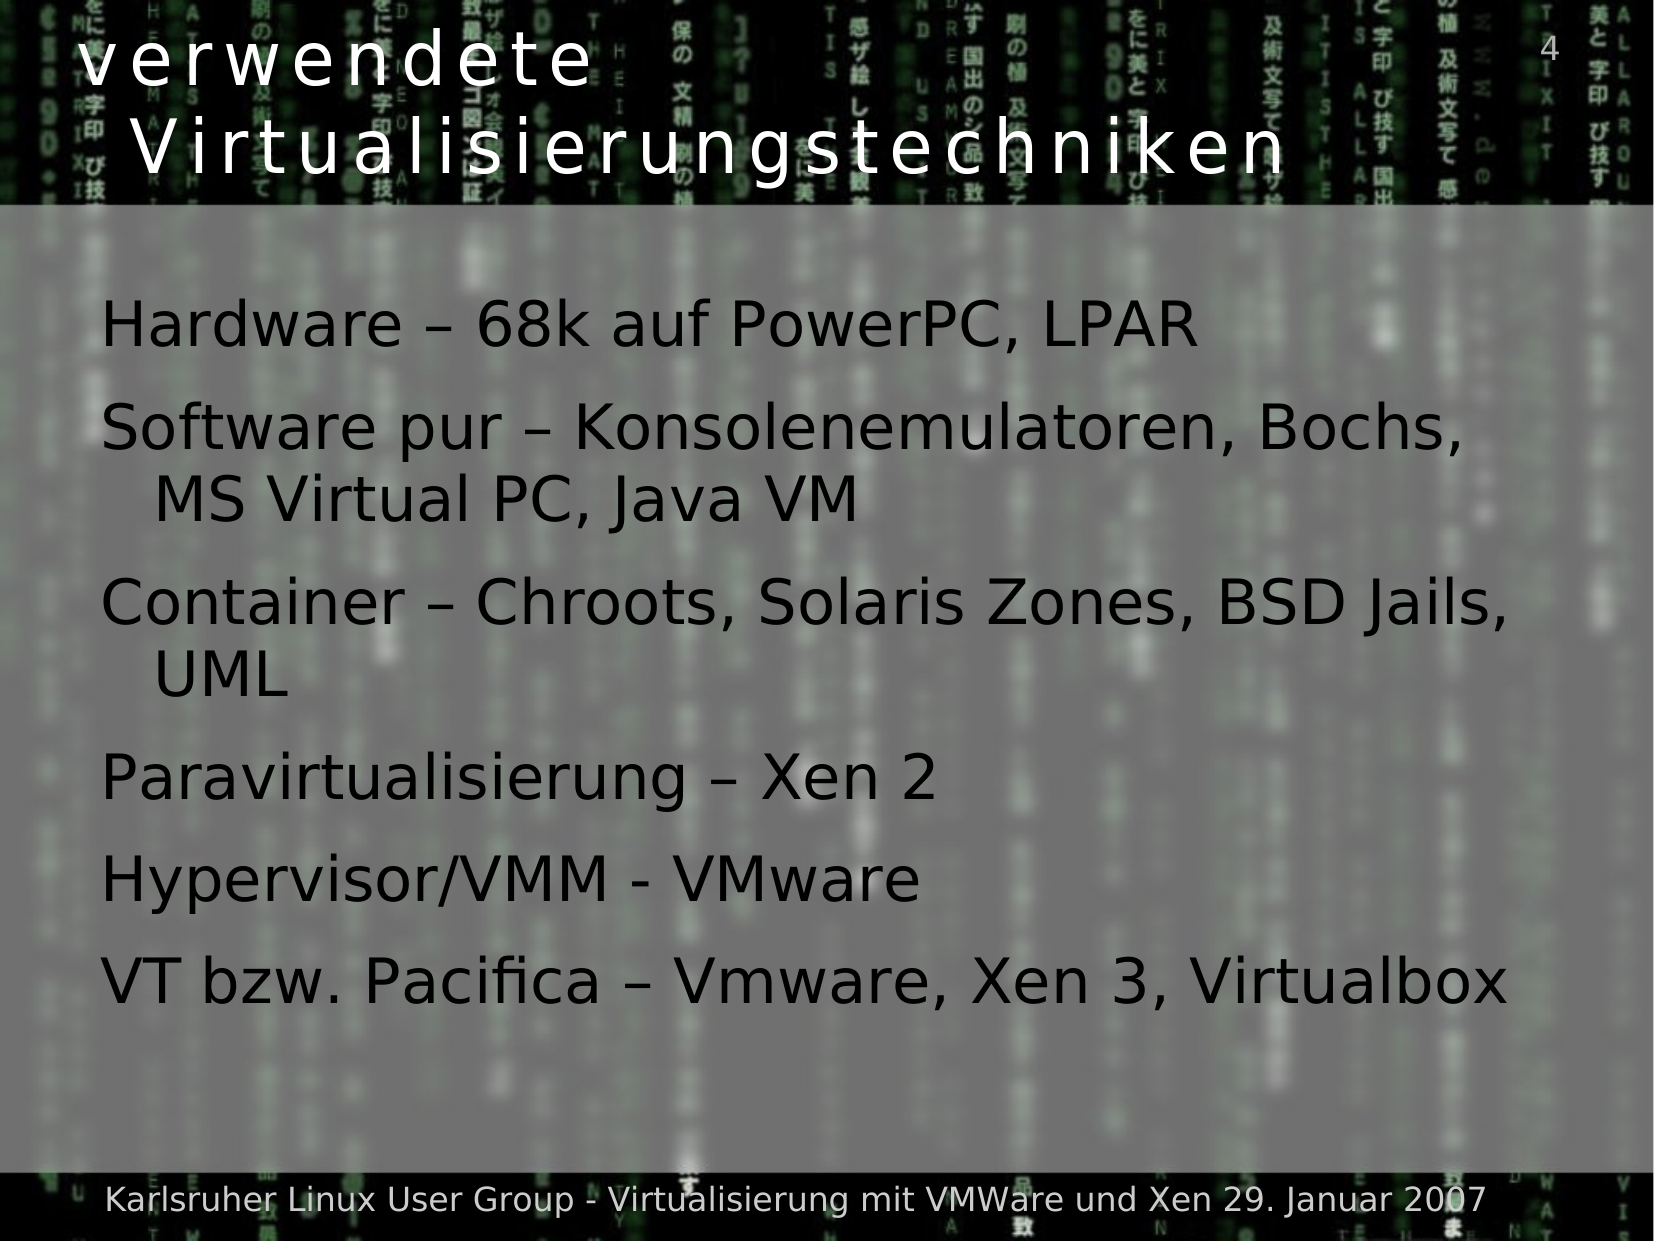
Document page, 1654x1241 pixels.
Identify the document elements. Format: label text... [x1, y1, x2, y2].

title verwendete Virtualisierungstechniken [59, 16, 1565, 191]
list Hardware – 68k auf PowerPC, LPAR Software pur – Konsolenemulatoren, Bochs, MS Virtual PC, Java VM Container – Chroots, Solaris Zones, BSD Jails, UML Paravirtualisierung – Xen 2 Hypervisor/VMM - VMware VT bzw. Pacifica – Vmware, Xen 3, Virtualbox [82, 288, 1625, 1093]
picture [0, 0, 1654, 1241]
